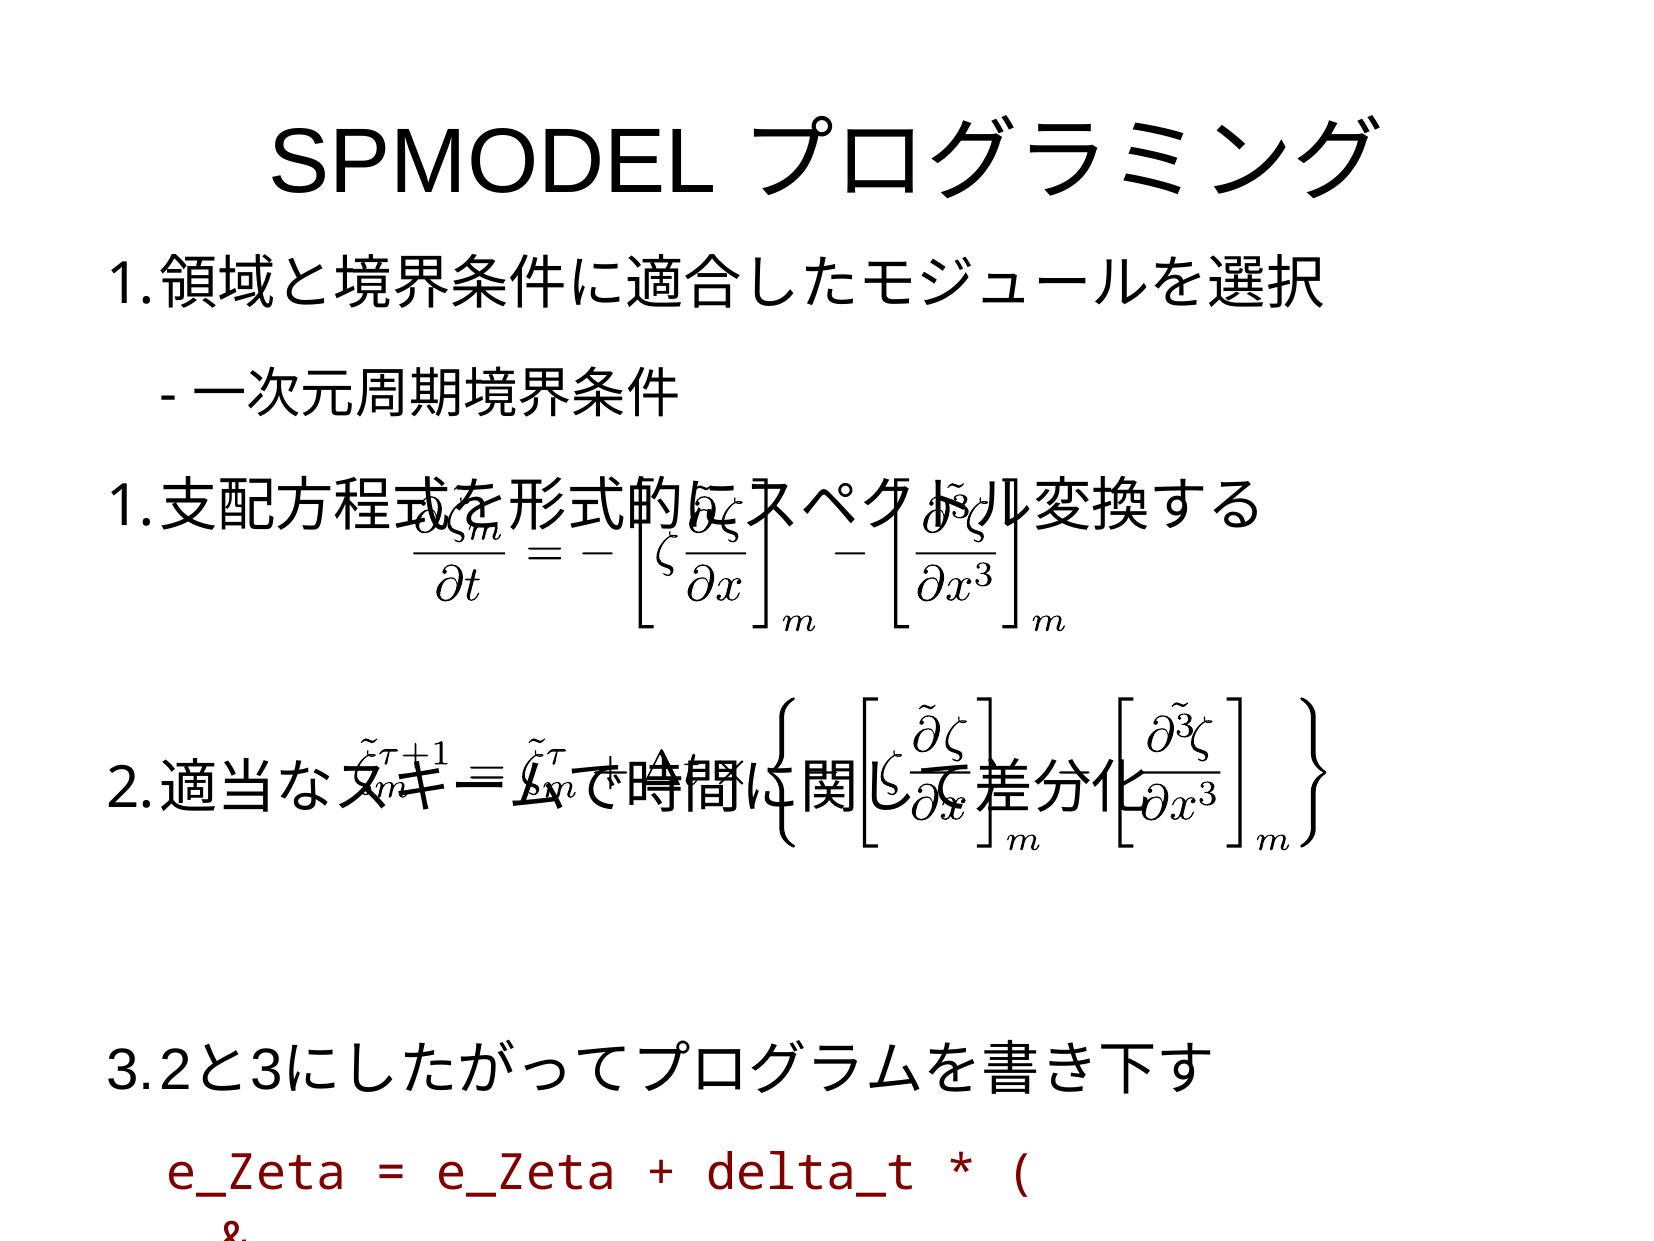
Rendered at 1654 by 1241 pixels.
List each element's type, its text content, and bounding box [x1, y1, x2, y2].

picture [413, 478, 1065, 632]
picture [354, 697, 1327, 851]
list 領域と境界条件に適合したモジュールを選択 - 一次元周期境界条件 支配方程式を形式的にスペクトル変換する 適当なスキームで時間に関して差分化 2と3にしたがってプログラムを書き下す e_Zeta = e_Zeta + delta_t * ( & - e_g(g_e(e_Zeta) * g_e(e_Dx_e(e_Zeta))) & - e_Dx_e(e_Dx_e(e_Dx_e(e_Zeta))) ) 方程式の形そのままにプログラムできる！ [88, 236, 1577, 1192]
title SPMODEL プログラミング [82, 56, 1571, 250]
